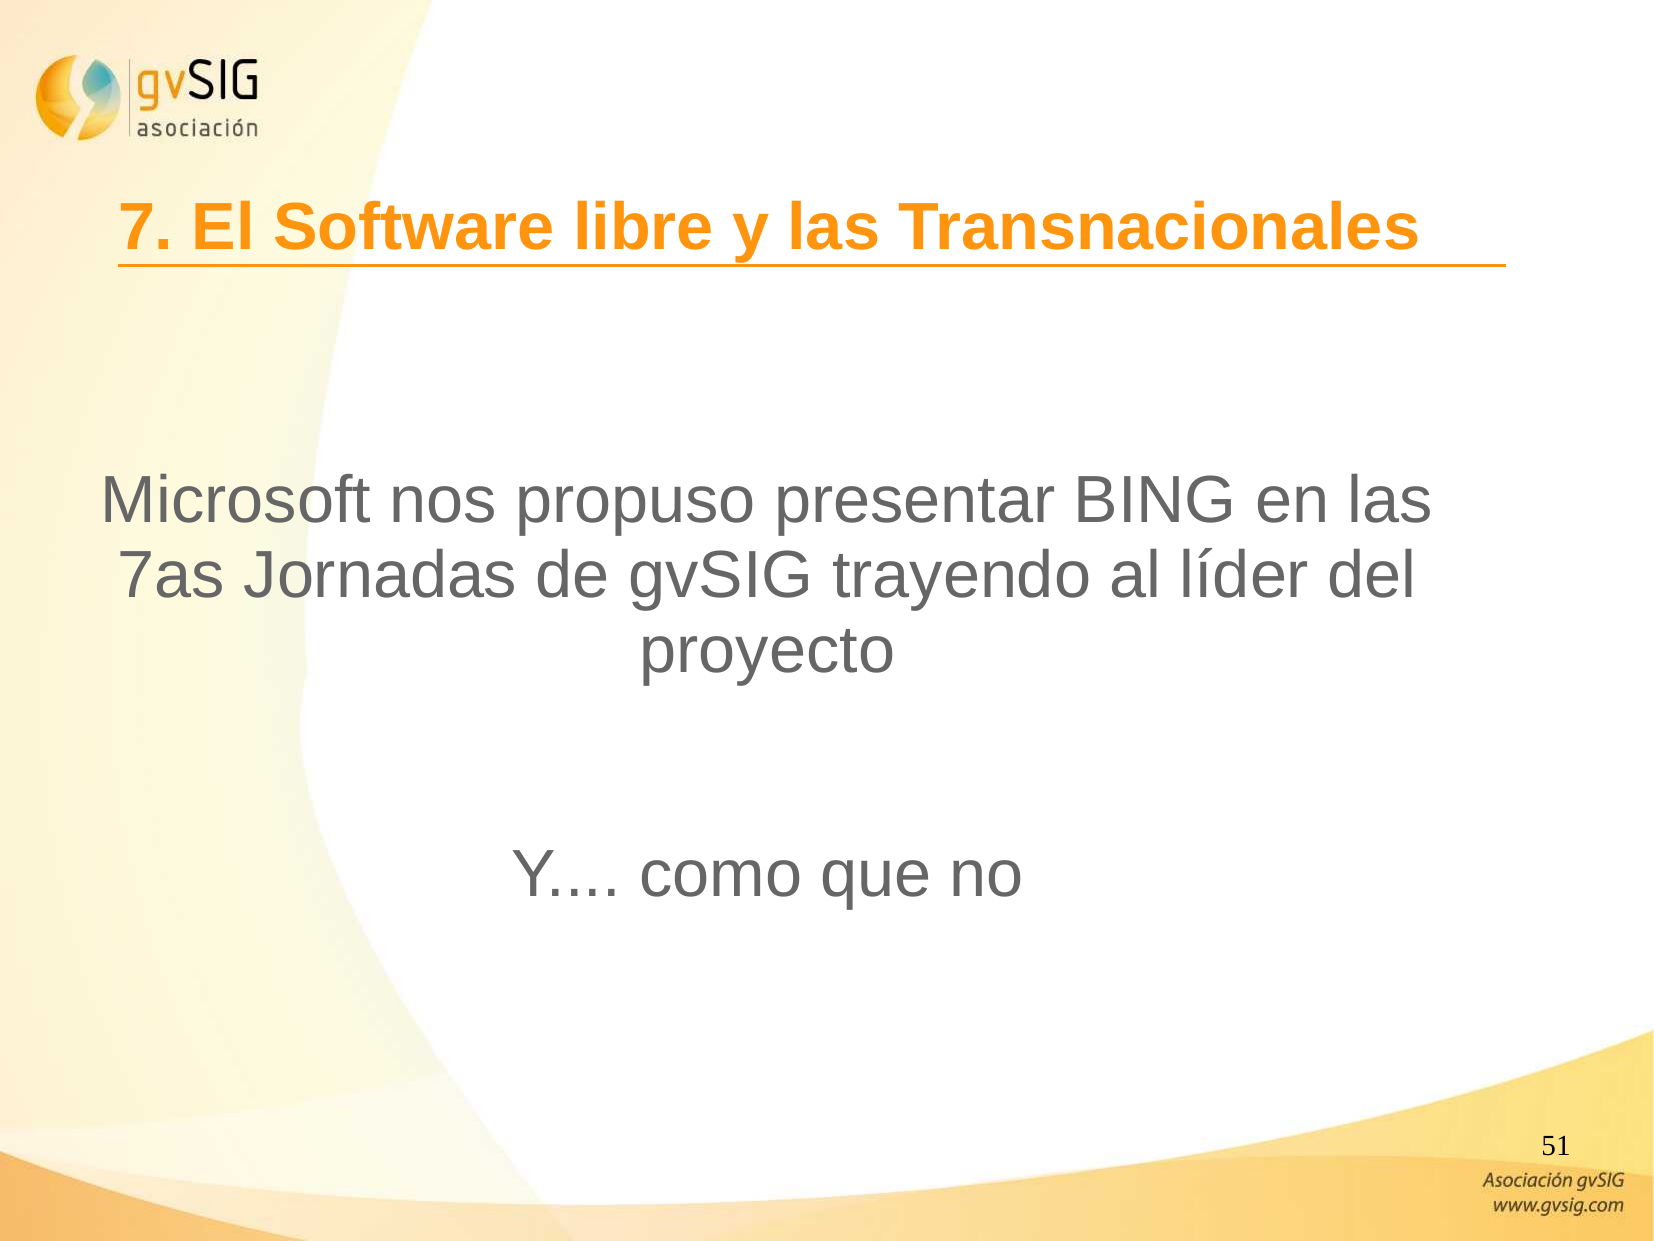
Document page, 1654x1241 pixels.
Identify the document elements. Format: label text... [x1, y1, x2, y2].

title 7. El Software libre y las Transnacionales [118, 177, 1607, 276]
text_box Microsoft nos propuso presentar BING en las 7as Jornadas de gvSIG trayendo al líder del proyecto Y.... como que no [59, 454, 1477, 919]
picture [0, 0, 1654, 1241]
